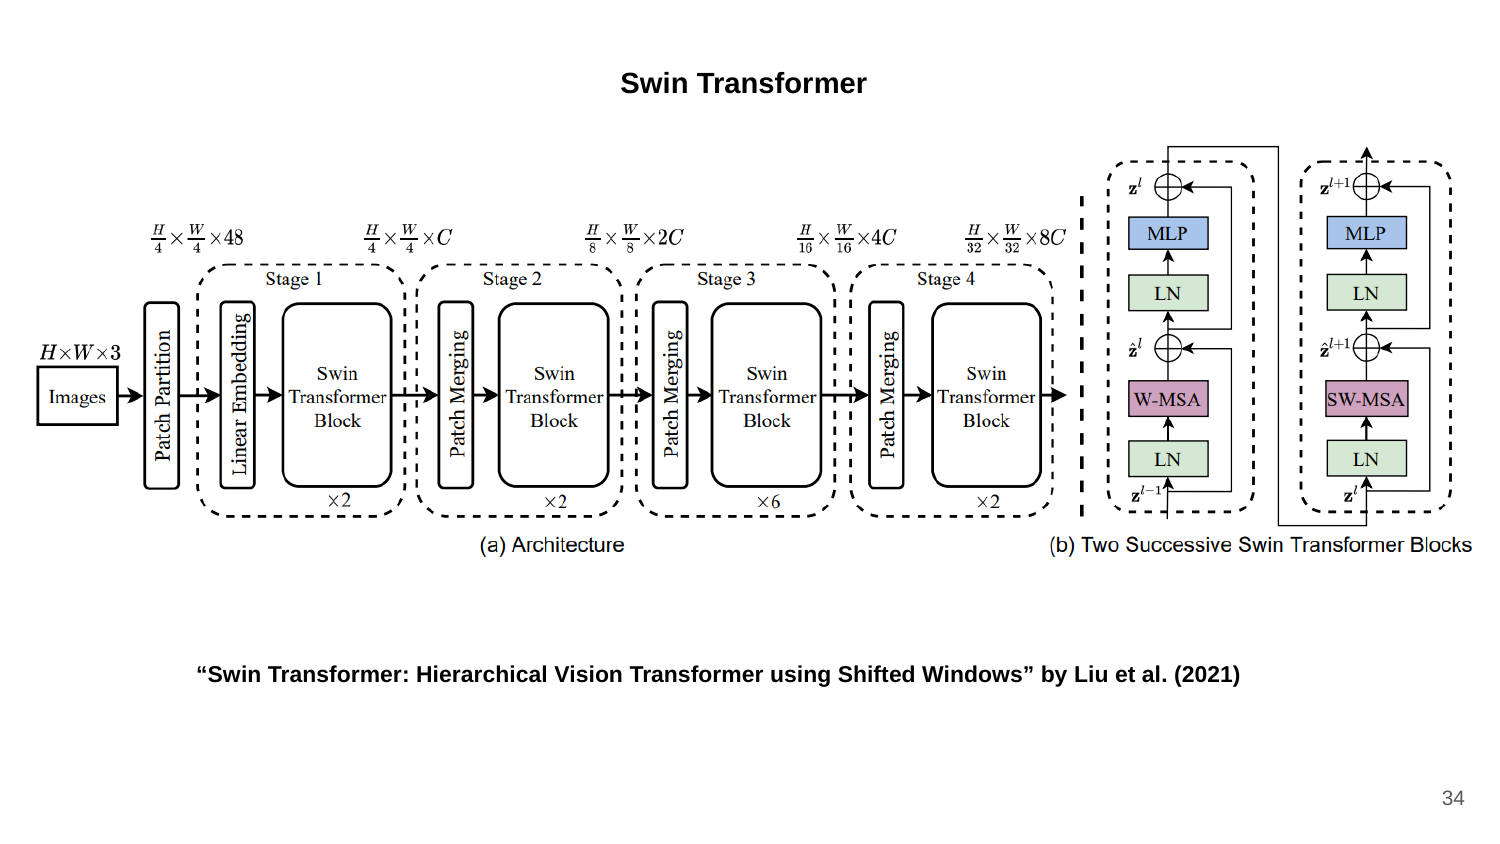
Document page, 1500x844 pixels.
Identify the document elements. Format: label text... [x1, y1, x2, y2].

picture [24, 143, 1475, 559]
text_box “Swin Transformer: Hierarchical Vision Transformer using Shifted Windows” by Liu et al. (2021) [174, 644, 1456, 702]
slide_number <number> [1389, 764, 1480, 830]
text_box Swin Transformer [605, 49, 952, 119]
